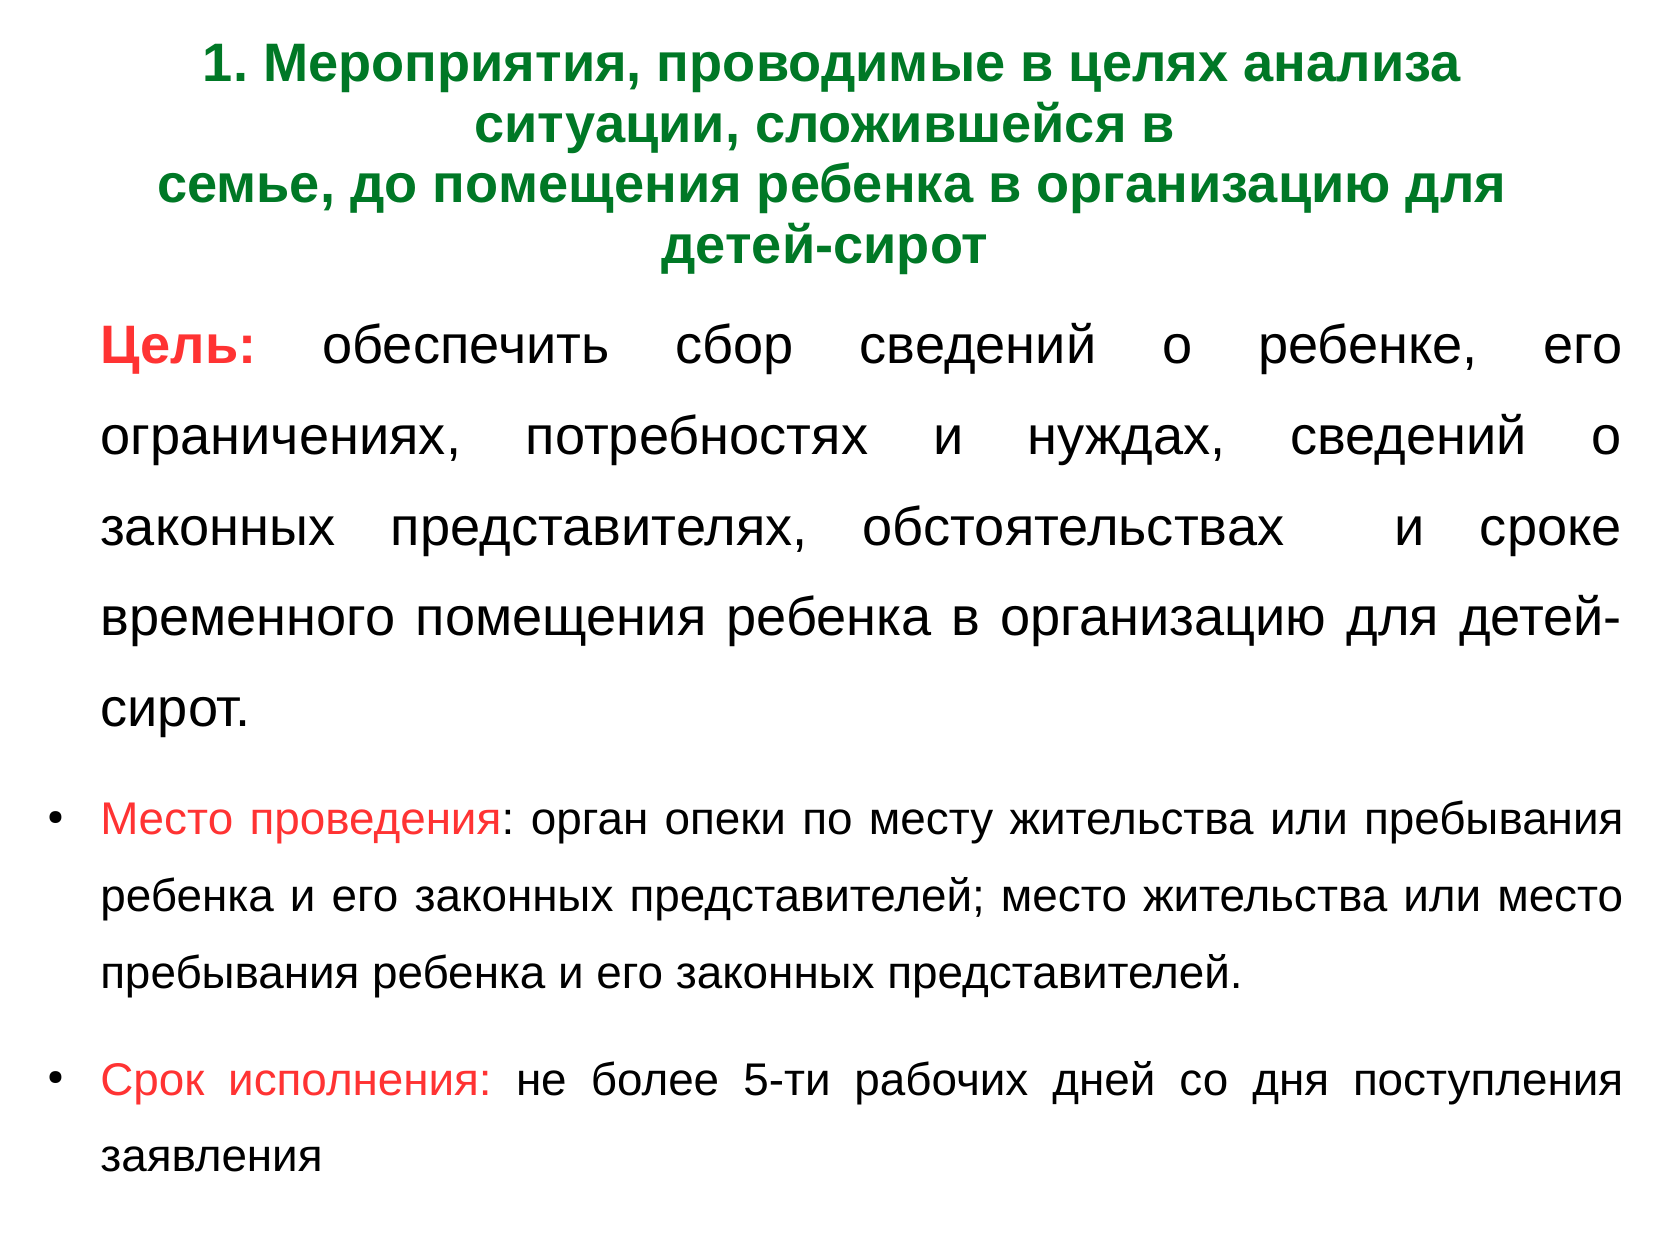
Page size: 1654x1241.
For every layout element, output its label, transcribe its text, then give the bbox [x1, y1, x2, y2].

title 1. Мероприятия, проводимые в целях анализа ситуации, сложившейся в семье, до помещения ребенка в организацию для детей-сирот [88, 29, 1577, 278]
list Цель: обеспечить сбор сведений о ребенке, его ограничениях, потребностях и нуждах, сведений о законных представителях, обстоятельствах и сроке временного помещения ребенка в организацию для детей-сирот. Место проведения: орган опеки по месту жительства или пребывания ребенка и его законных представителей; место жительства или место пребывания ребенка и его законных представителей. Срок исполнения: не более 5-ти рабочих дней со дня поступления заявления [29, 284, 1625, 1228]
